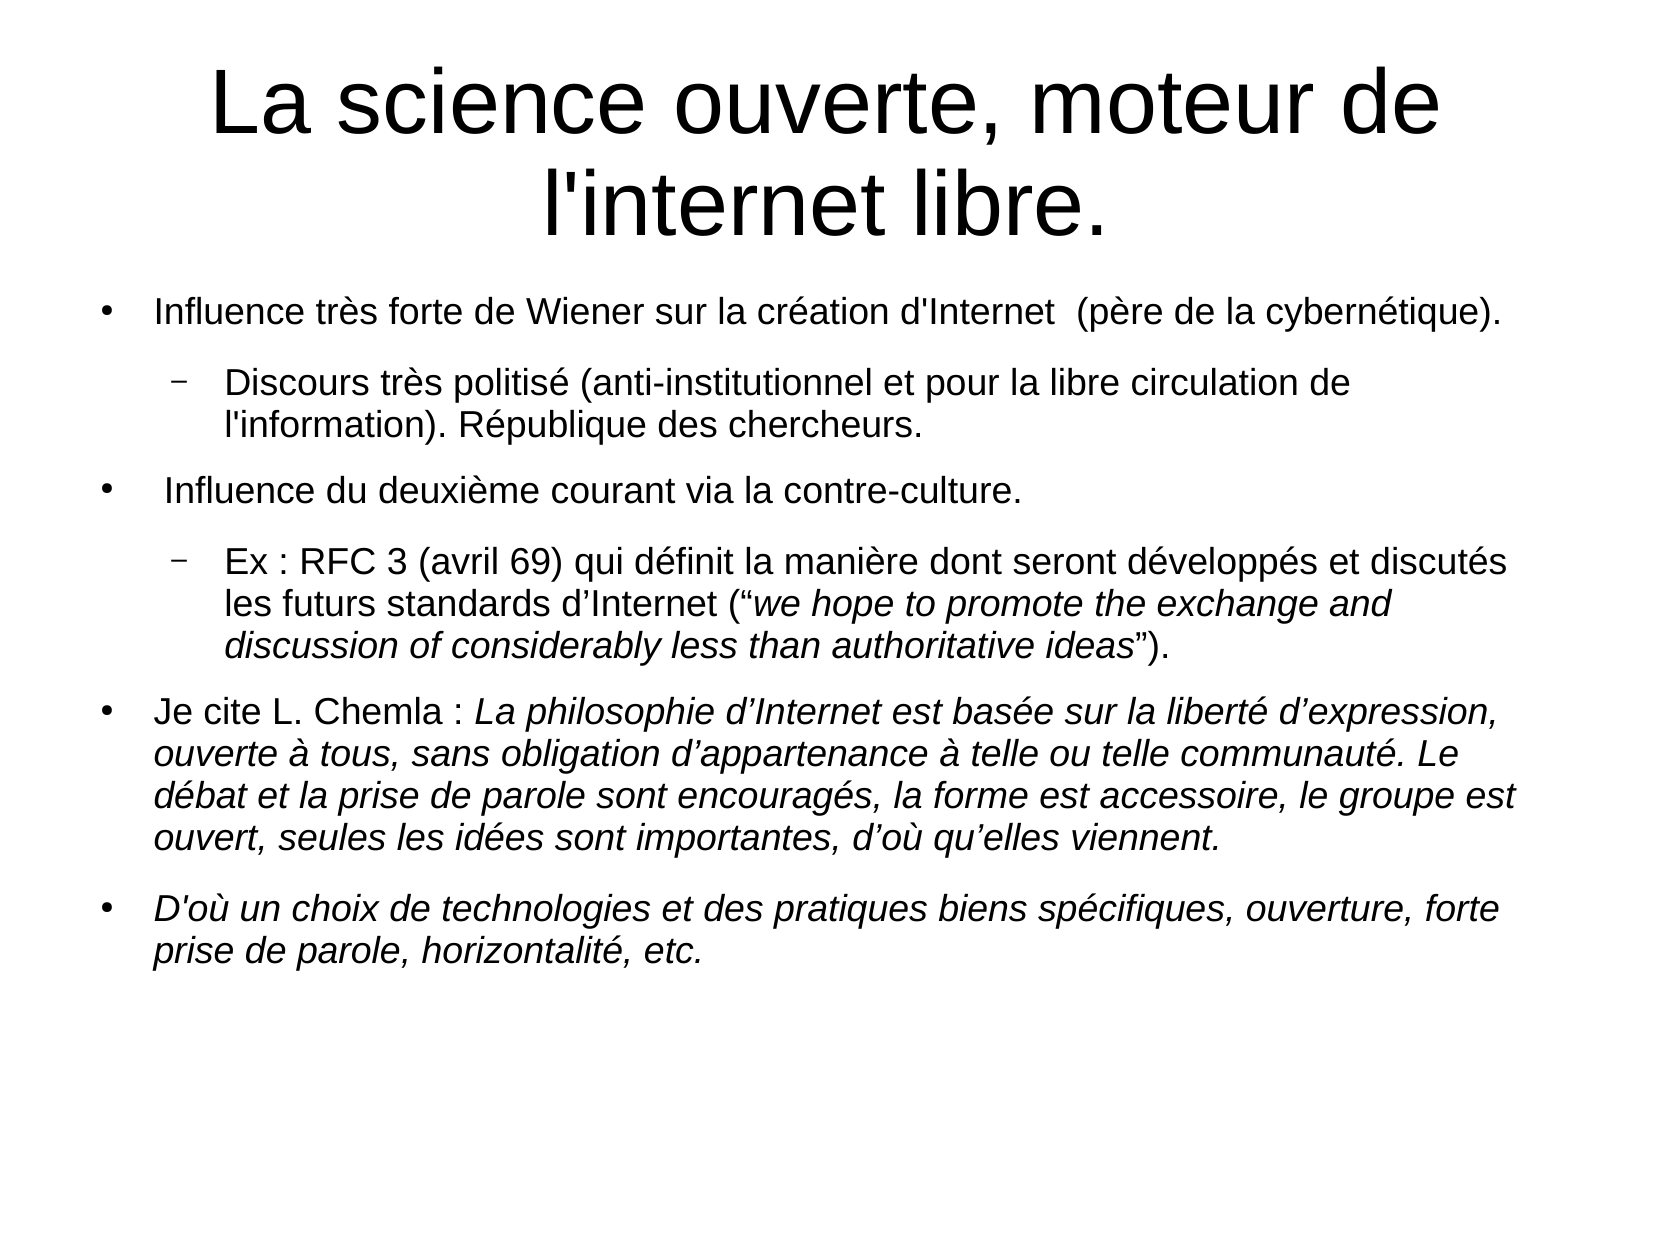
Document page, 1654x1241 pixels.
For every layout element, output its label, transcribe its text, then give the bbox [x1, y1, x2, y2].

title La science ouverte, moteur de l'internet libre. [82, 49, 1571, 257]
list Influence très forte de Wiener sur la création d'Internet (père de la cybernétique). Discours très politisé (anti-institutionnel et pour la libre circulation de l'information). République des chercheurs. Influence du deuxième courant via la contre-culture. Ex : RFC 3 (avril 69) qui définit la manière dont seront développés et discutés les futurs standards d’Internet (“we hope to promote the exchange and discussion of considerably less than authoritative ideas”). Je cite L. Chemla : La philosophie d’Internet est basée sur la liberté d’expression, ouverte à tous, sans obligation d’appartenance à telle ou telle communauté. Le débat et la prise de parole sont encouragés, la forme est accessoire, le groupe est ouvert, seules les idées sont importantes, d’où qu’elles viennent. D'où un choix de technologies et des pratiques biens spécifiques, ouverture, forte prise de parole, horizontalité, etc. [82, 290, 1538, 1010]
